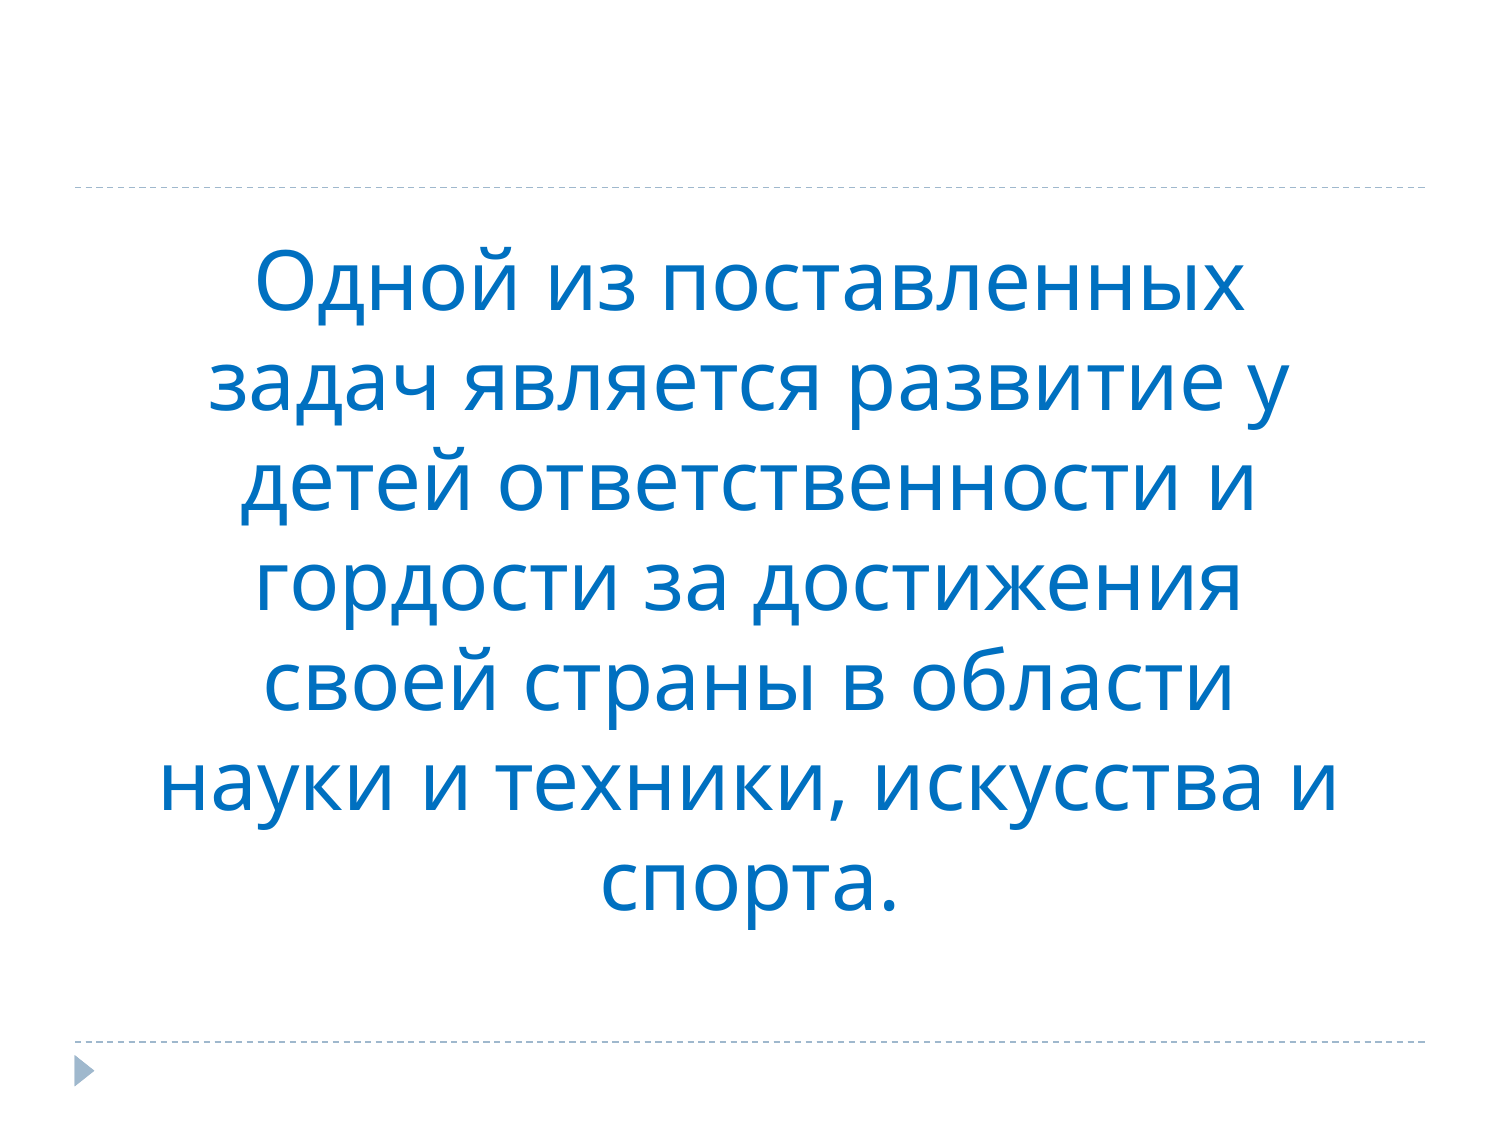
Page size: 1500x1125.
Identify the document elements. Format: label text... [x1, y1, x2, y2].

text_box Одной из поставленных задач является развитие у детей ответственности и гордости за достижения своей страны в области науки и техники, искусства и спорта. [135, 219, 1365, 935]
